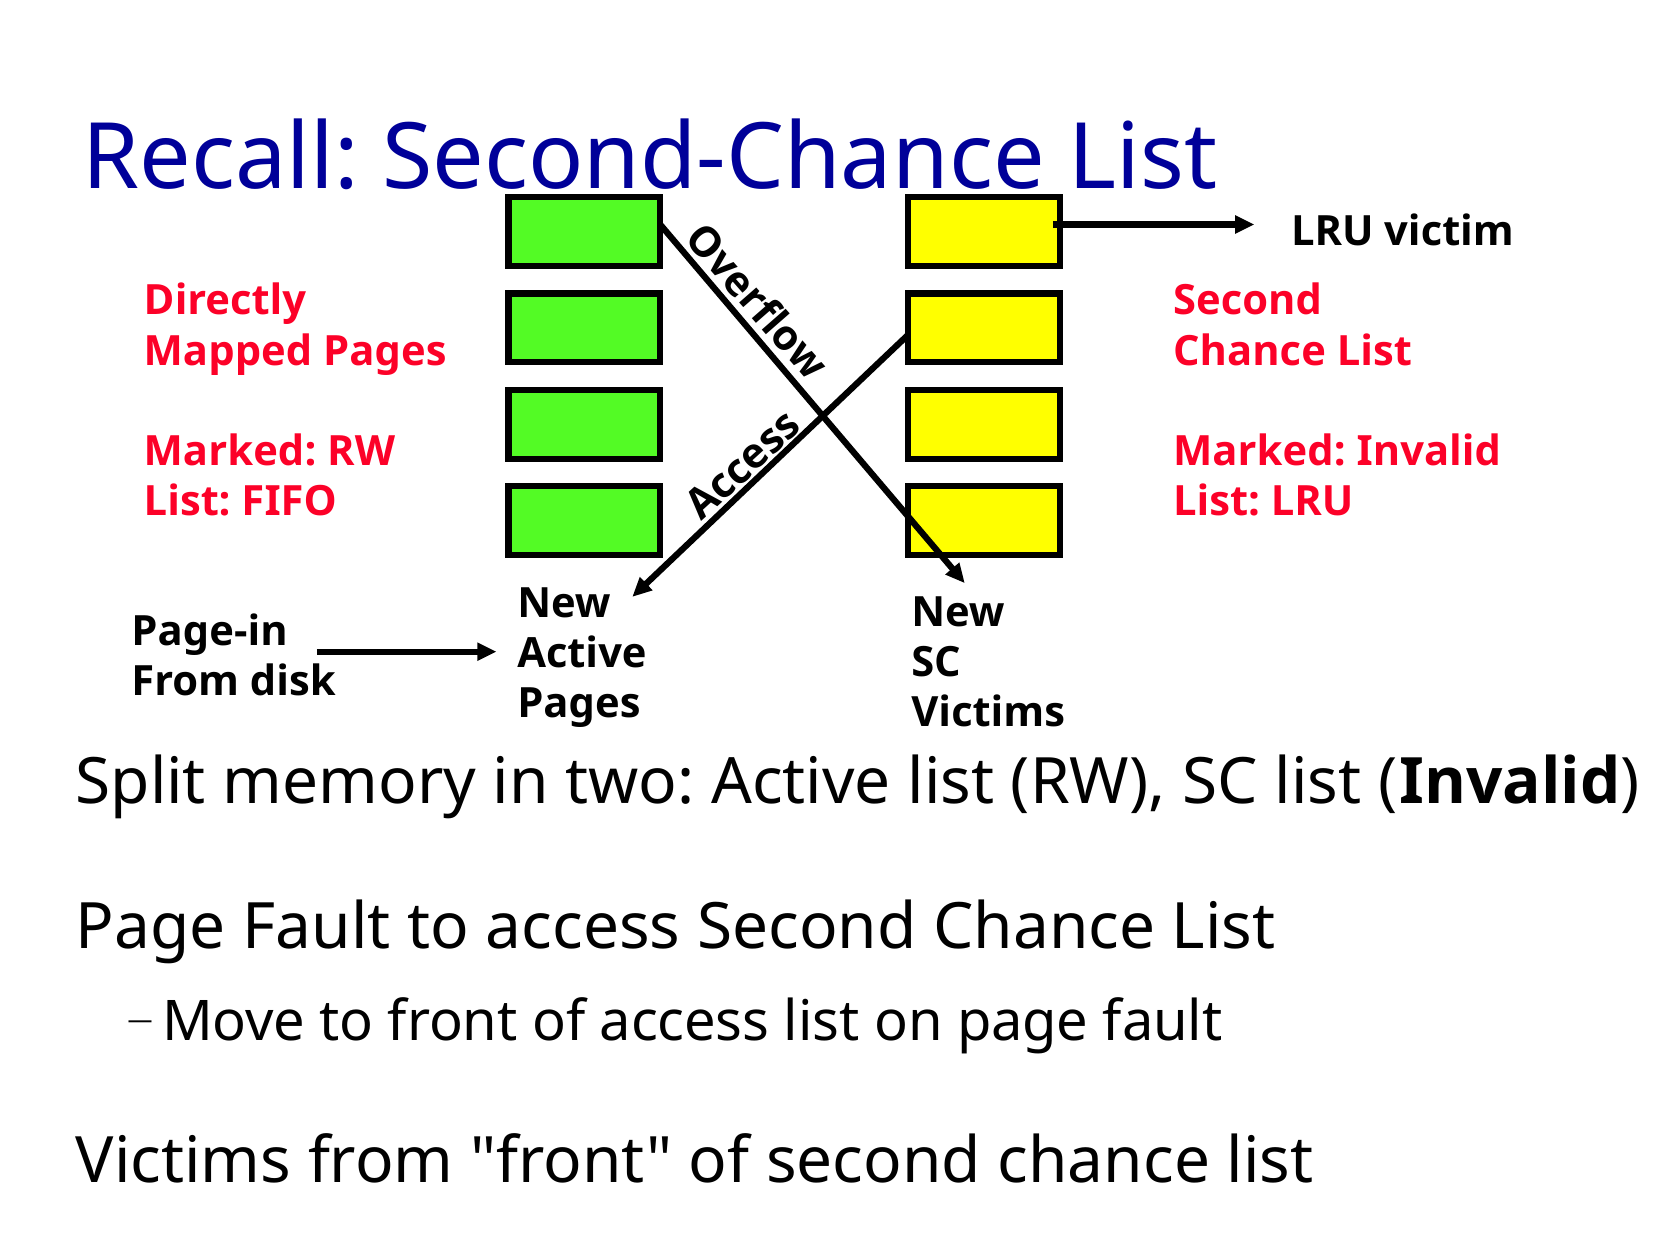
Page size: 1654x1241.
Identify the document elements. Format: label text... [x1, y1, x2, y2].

text_box Second Chance List Marked: Invalid List: LRU [1158, 265, 1517, 531]
text_box [908, 196, 1060, 266]
text_box Access [657, 382, 825, 544]
text_box [508, 389, 661, 459]
text_box [508, 196, 661, 266]
text_box New Active Pages [502, 568, 662, 734]
text_box LRU victim [1276, 196, 1529, 262]
text_box [908, 486, 1060, 556]
text_box [508, 486, 661, 556]
text_box New SC Victims [896, 577, 1081, 743]
text_box [508, 293, 661, 363]
list Split memory in two: Active list (RW), SC list (Invalid) Page Fault to access Second Chance List Move to front of access list on page fault Victims from "front" of second chance list [41, 735, 1654, 1213]
text_box [908, 389, 1060, 459]
text_box Page-in From disk [116, 596, 351, 712]
text_box [908, 523, 936, 556]
title Recall: Second-Chance List [82, 49, 1571, 257]
text_box Overflow [662, 195, 856, 405]
text_box [908, 293, 1060, 363]
text_box Directly Mapped Pages Marked: RW List: FIFO [128, 265, 462, 531]
